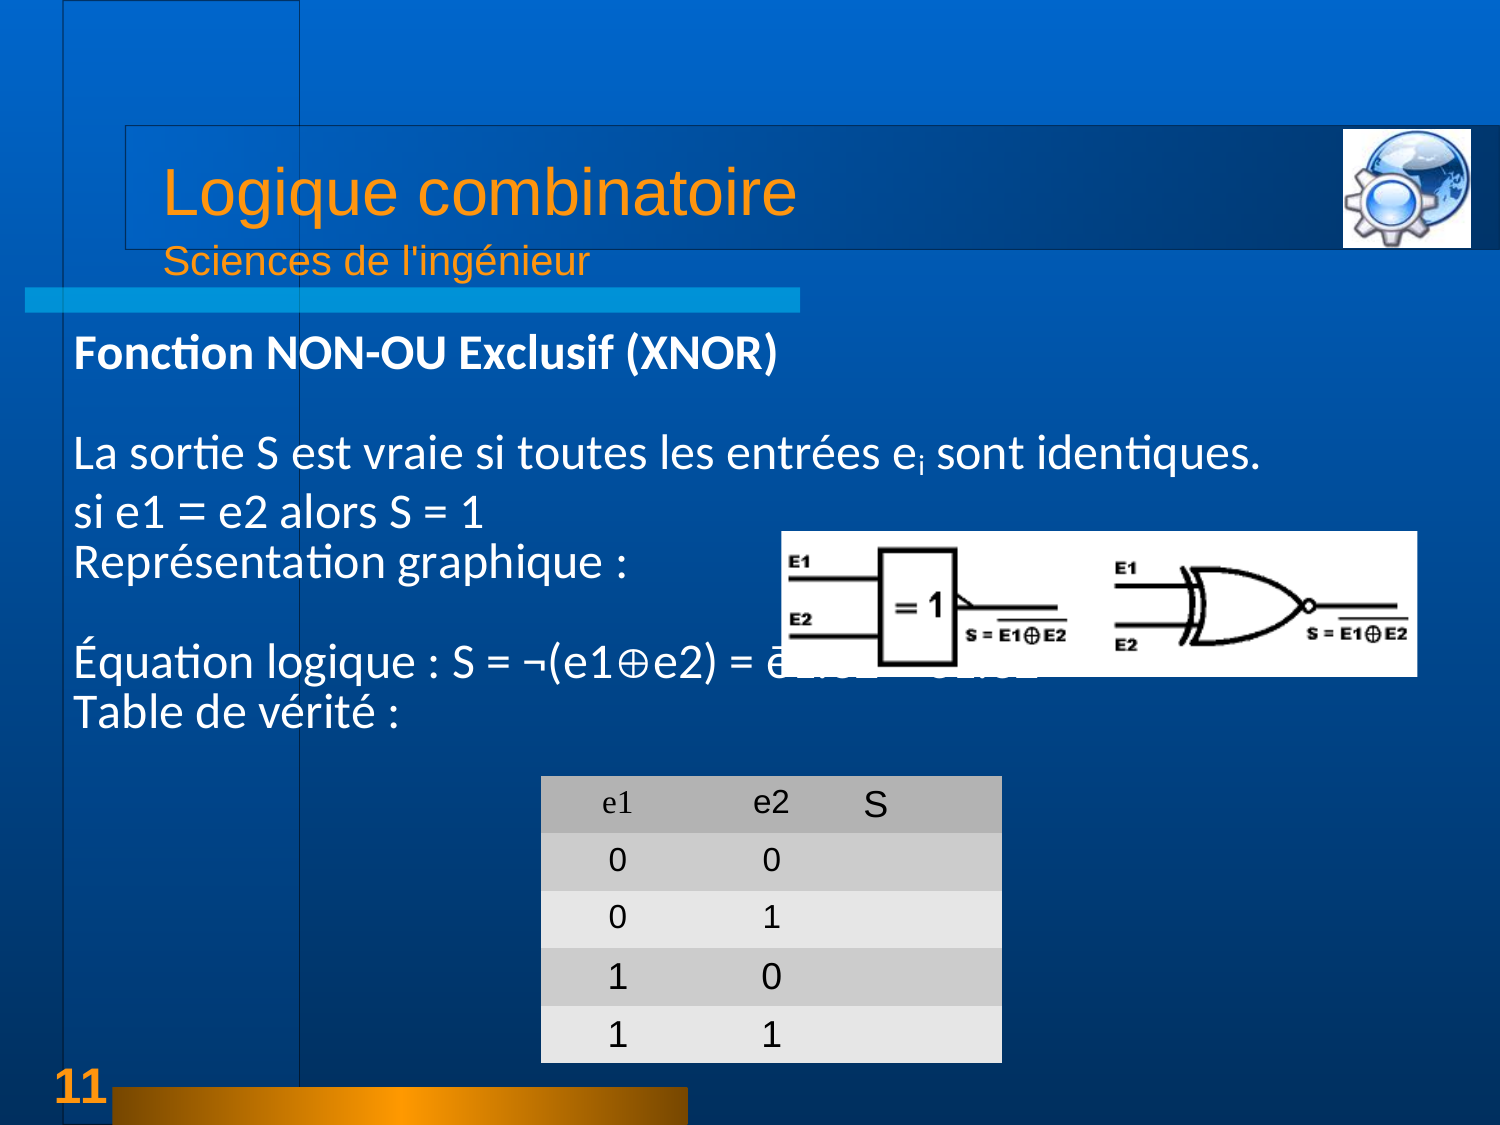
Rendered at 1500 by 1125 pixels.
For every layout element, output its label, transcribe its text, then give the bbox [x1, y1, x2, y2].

table_cell 1 [695, 1006, 849, 1063]
table_cell [849, 1006, 1002, 1063]
table_header S [849, 776, 1002, 833]
table_cell 0 [541, 891, 695, 948]
table_cell [849, 948, 1002, 1006]
table_header e2 [695, 776, 849, 833]
text_box Fonction NON-OU Exclusif (XNOR) La sortie S est vraie si toutes les entrées ei sont identiques. si e1 = e2 alors S = 1 Représentation graphique : Équation logique : S = ¬(e1Åe2) = ē1.ē2 + e1.e2 Table de vérité : [59, 324, 1500, 892]
table_cell 0 [541, 833, 695, 891]
table_cell 1 [695, 891, 849, 948]
table_header e1 [541, 776, 695, 833]
table_cell 1 [541, 1006, 695, 1063]
picture [781, 531, 1418, 677]
table_cell [849, 833, 1002, 891]
table_cell 1 [541, 948, 695, 1006]
table_cell 0 [695, 833, 849, 891]
picture [1343, 129, 1471, 248]
table_cell [849, 891, 1002, 948]
table_cell 0 [695, 948, 849, 1006]
